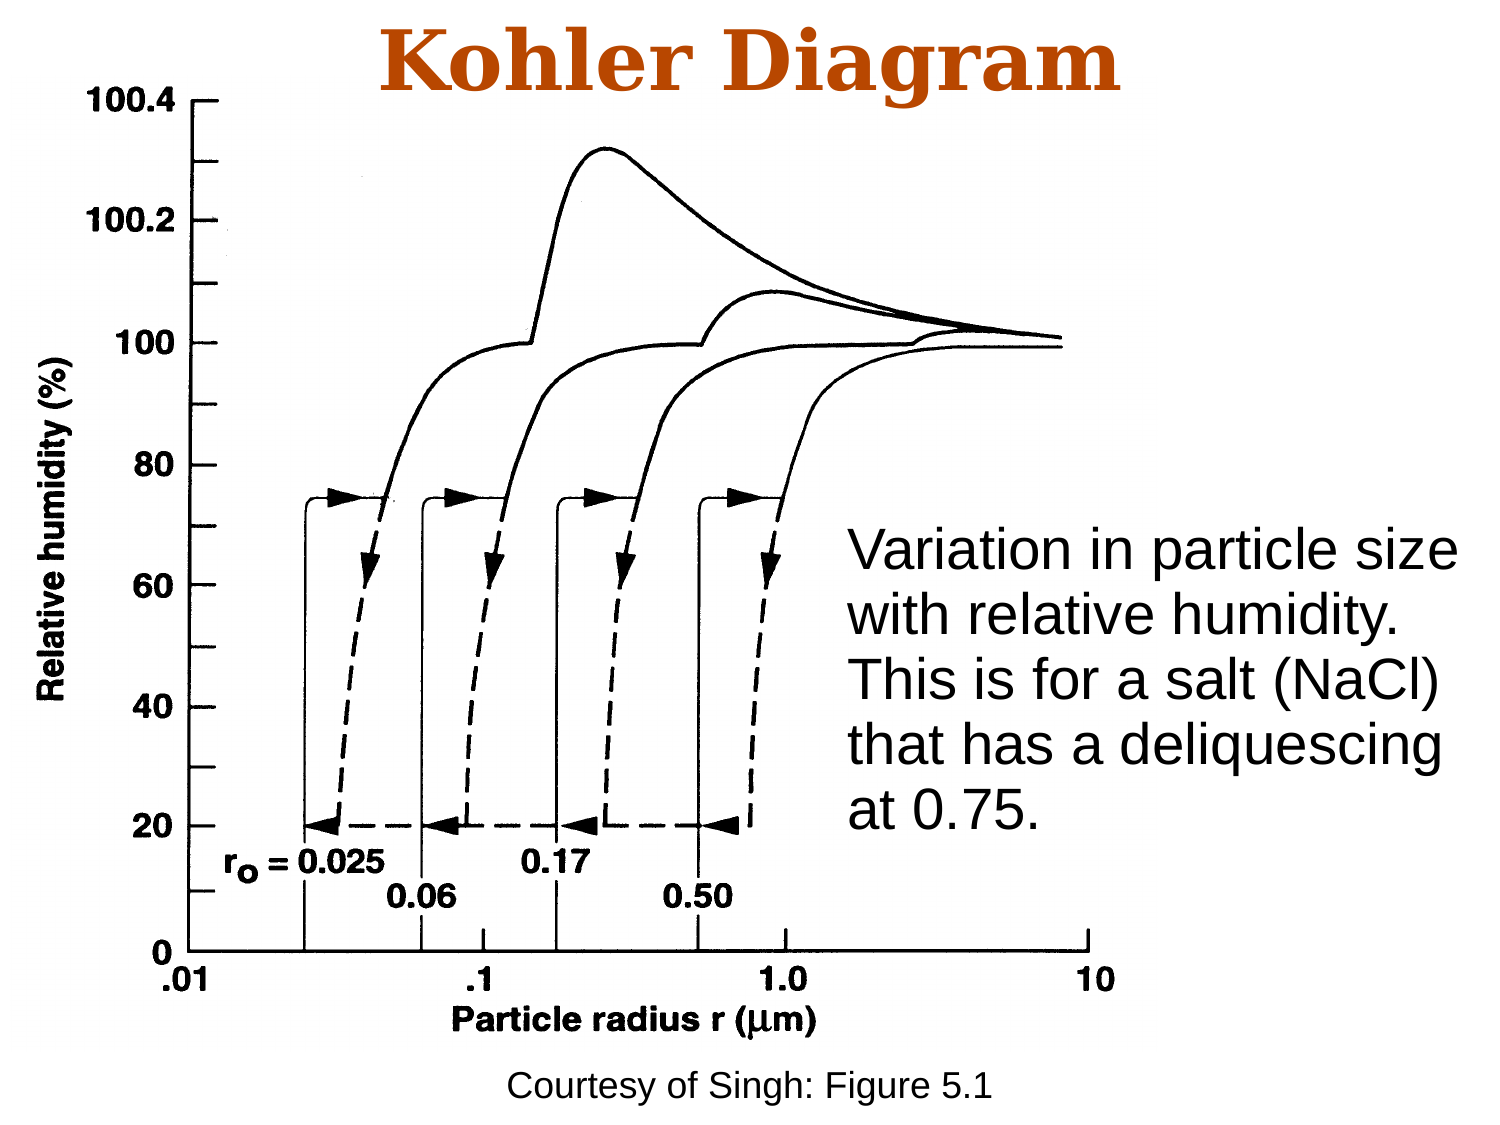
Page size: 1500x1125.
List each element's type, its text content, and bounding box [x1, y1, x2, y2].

text_box Kohler Diagram [0, 8, 1500, 121]
text_box Courtesy of Singh: Figure 5.1 [491, 1053, 1009, 1114]
text_box Variation in particle size with relative humidity. This is for a salt (NaCl) that has a deliquescing at 0.75. [832, 509, 1500, 863]
picture [10, 121, 1158, 1052]
